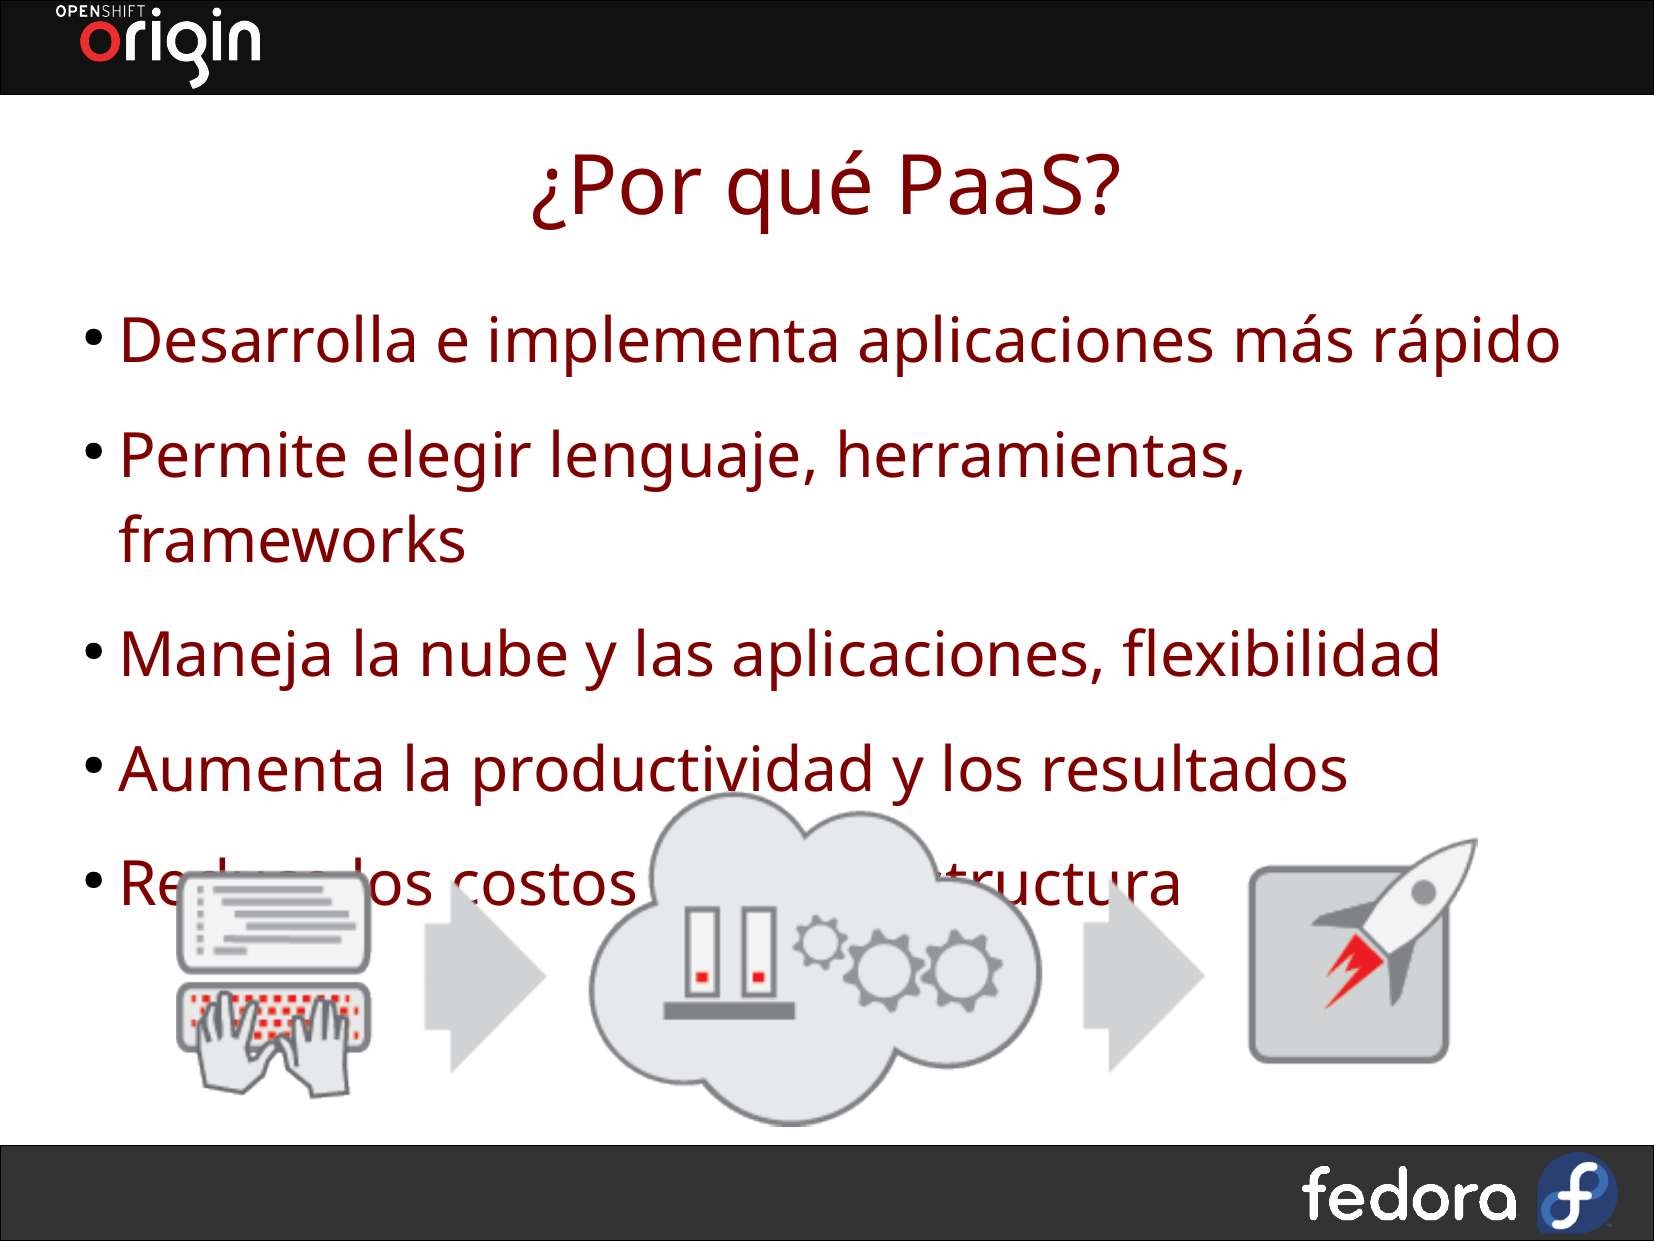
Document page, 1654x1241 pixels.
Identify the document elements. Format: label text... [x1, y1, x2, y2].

subtitle Desarrolla e implementa aplicaciones más rápido Permite elegir lenguaje, herramientas, frameworks Maneja la nube y las aplicaciones, flexibilidad Aumenta la productividad y los resultados Reduce los costos de infraestructura [82, 296, 1571, 1099]
picture [56, 5, 260, 89]
title ¿Por qué PaaS? [82, 78, 1571, 287]
picture [1299, 1151, 1619, 1235]
picture [176, 791, 1478, 1127]
